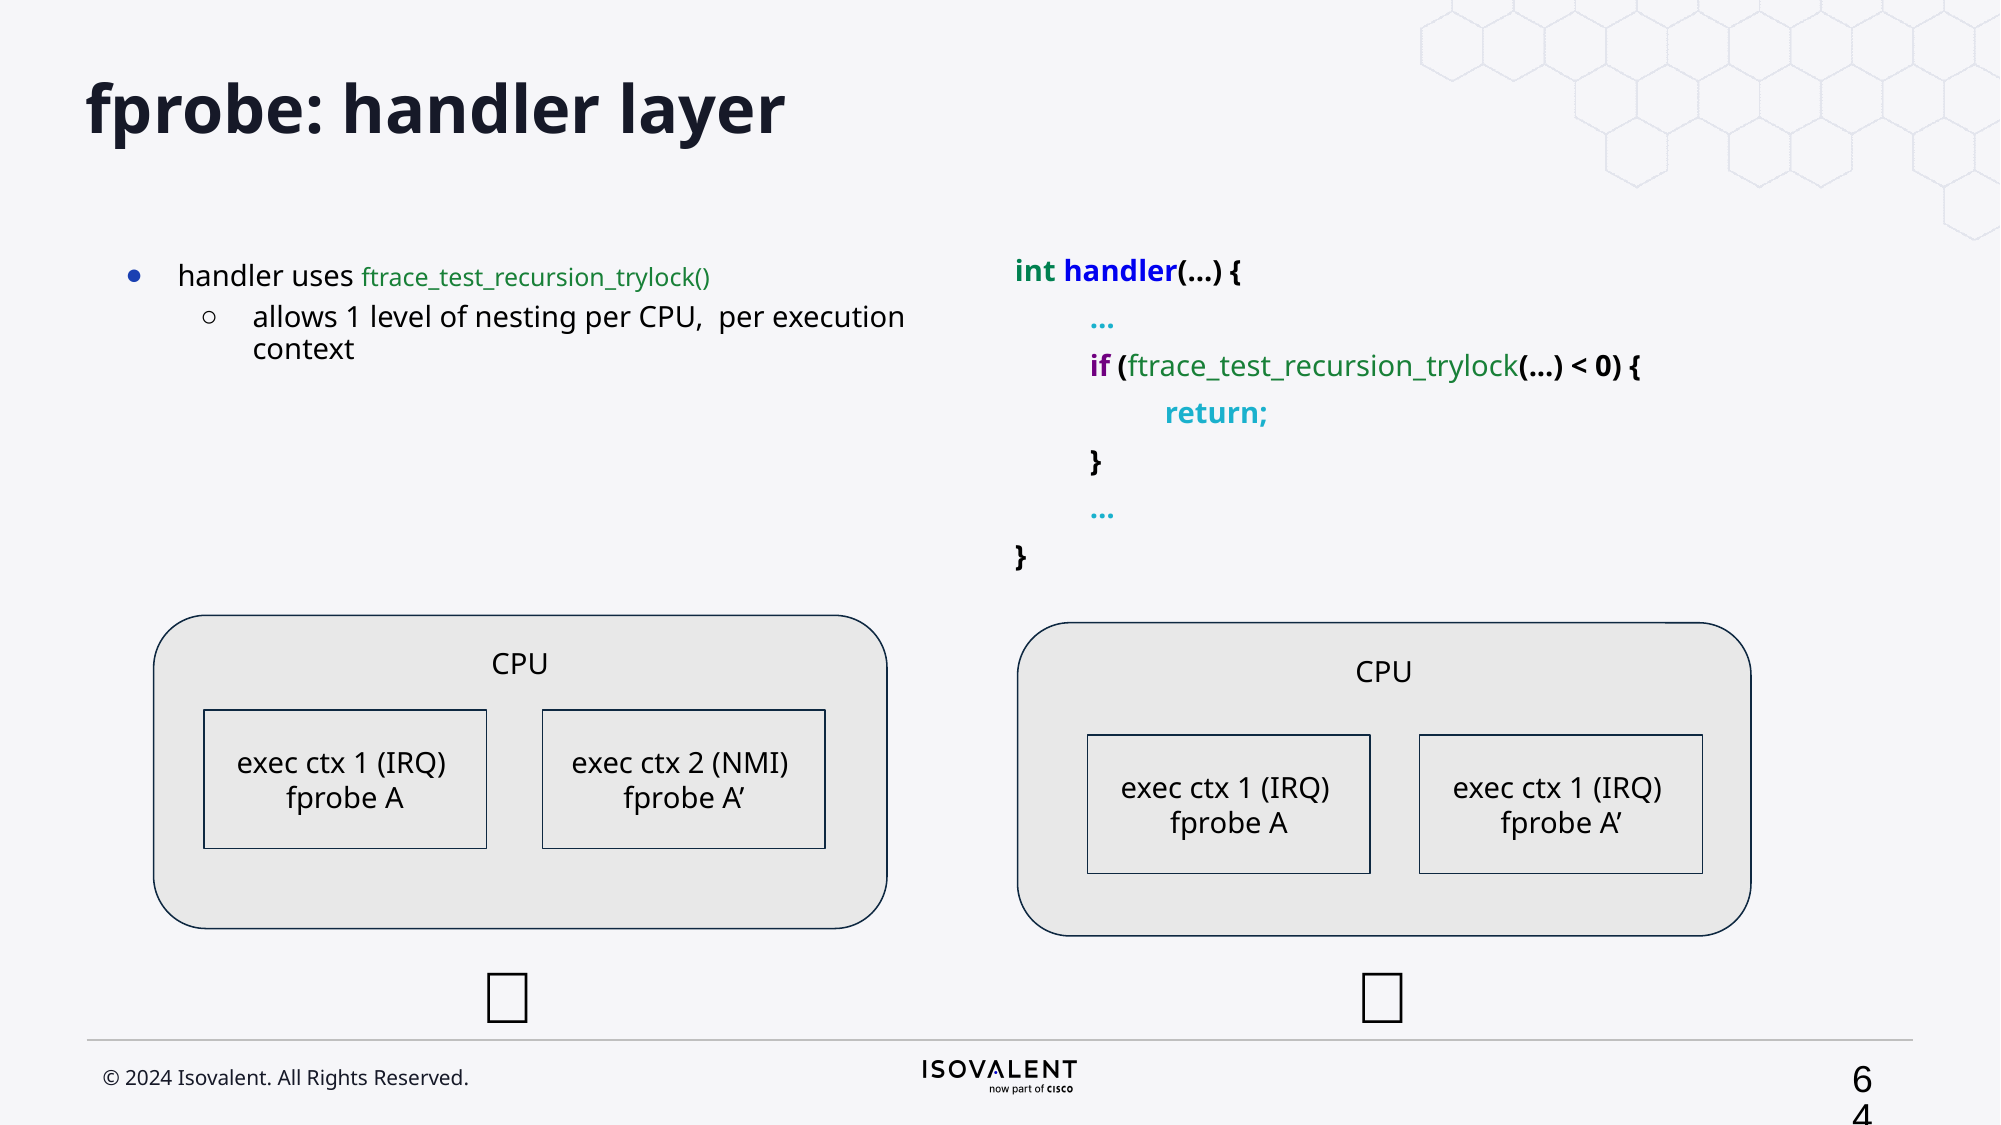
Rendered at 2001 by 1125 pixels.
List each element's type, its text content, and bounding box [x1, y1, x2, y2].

text_box ✅ [1340, 936, 1581, 1054]
text_box exec ctx 1 (IRQ) fprobe A’ [1419, 735, 1703, 874]
list int handler(...) { … if (ftrace_test_recursion_trylock(...) < 0) { return; } … } [999, 244, 1913, 1010]
text_box ❌ [465, 935, 706, 1054]
text_box CPU [153, 615, 888, 929]
list fprobe: handler layer [70, 59, 1488, 157]
picture [0, 0, 2000, 1125]
list handler uses ftrace_test_recursion_trylock() allows 1 level of nesting per CPU, per execution context [87, 244, 999, 1010]
picture [1856, 1109, 1865, 1122]
text_box exec ctx 1 (IRQ) fprobe A [203, 710, 487, 849]
text_box exec ctx 1 (IRQ) fprobe A [1087, 735, 1371, 874]
text_box exec ctx 2 (NMI) fprobe A’ [542, 710, 826, 849]
text_box CPU [1017, 622, 1751, 936]
